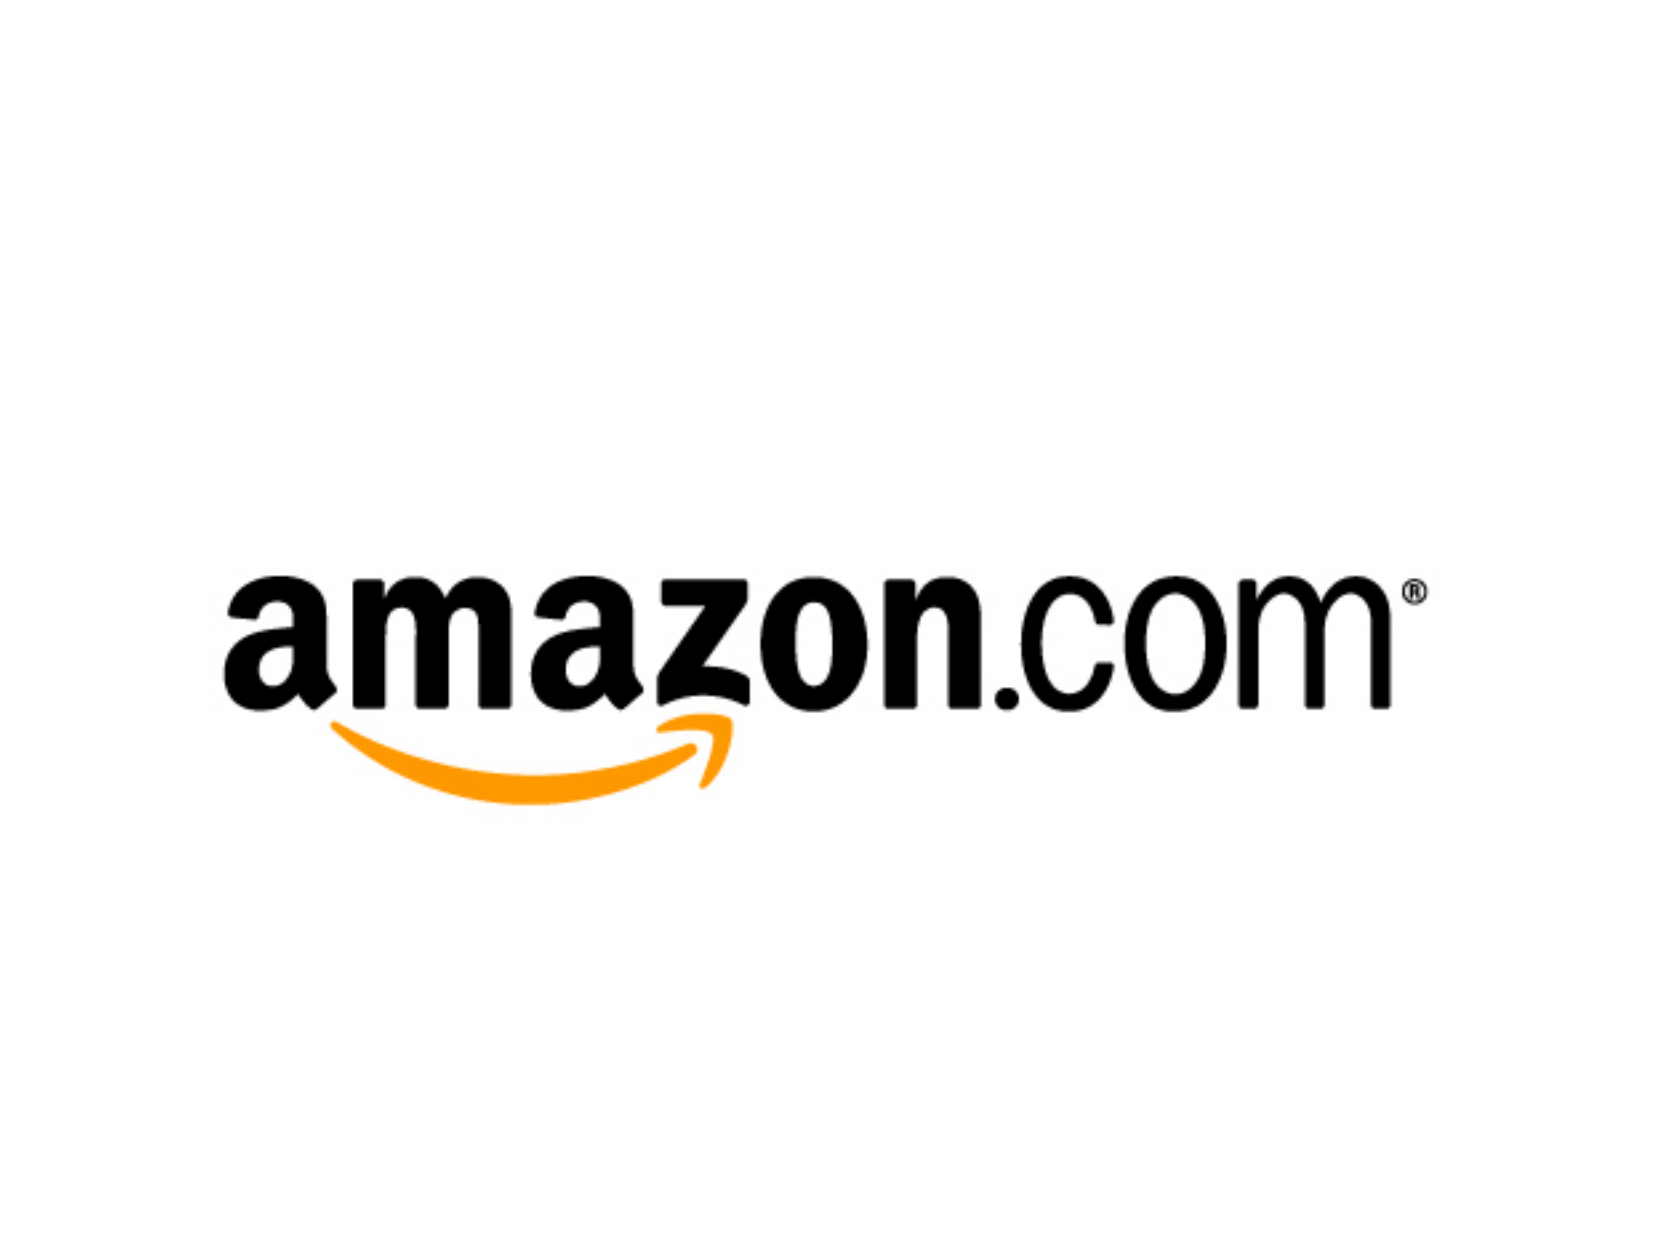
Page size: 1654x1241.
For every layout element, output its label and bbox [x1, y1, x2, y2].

picture [82, 481, 1571, 918]
